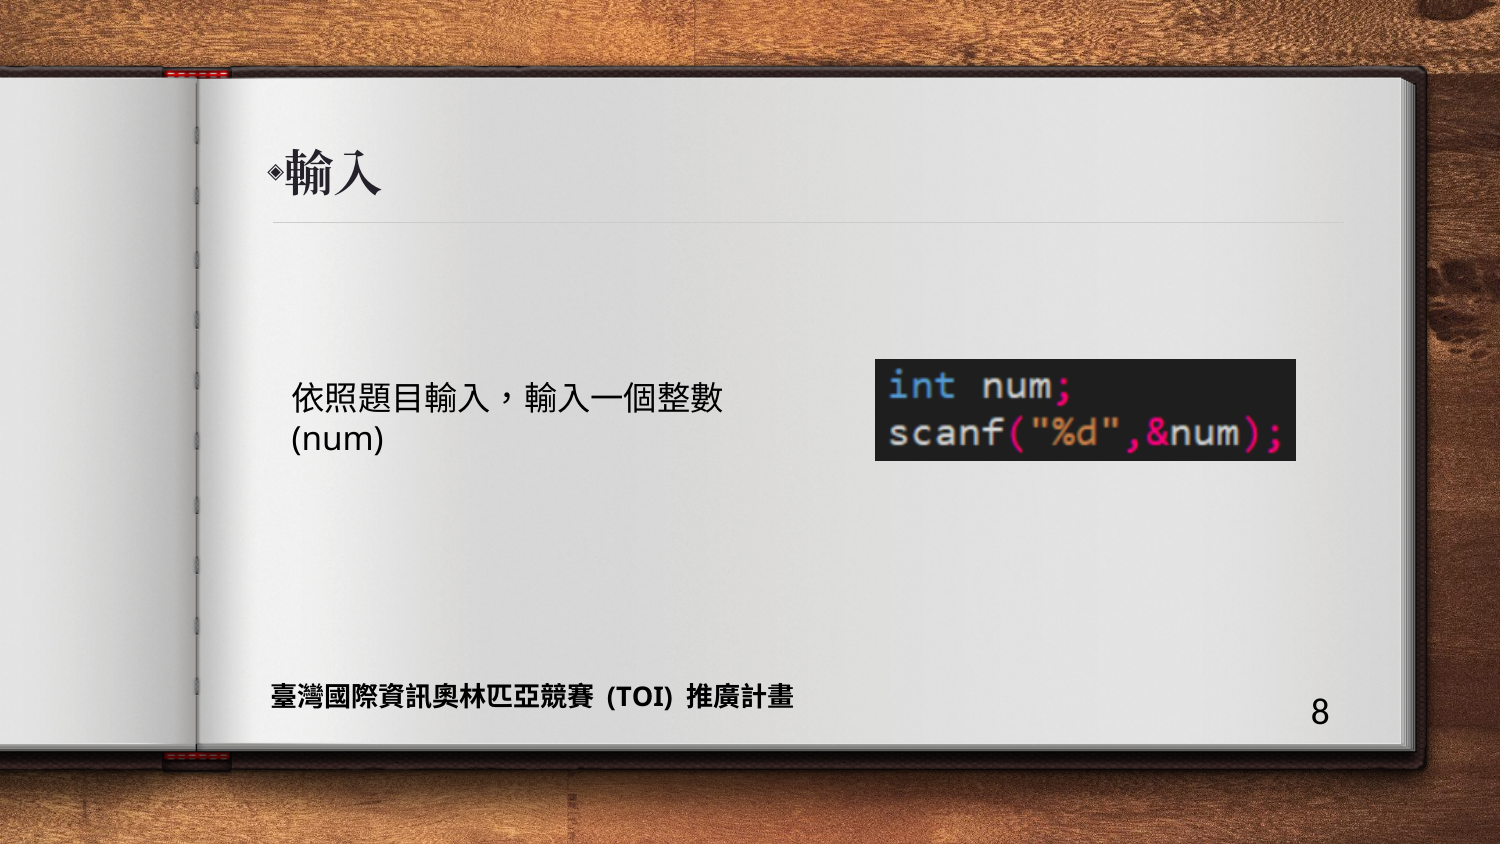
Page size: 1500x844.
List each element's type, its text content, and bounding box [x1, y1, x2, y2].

text_box [1295, 672, 1386, 737]
list 輸入 [252, 126, 1194, 216]
text_box 依照題目輸入，輸入一個整數(num) [276, 369, 833, 425]
picture [875, 359, 1296, 461]
